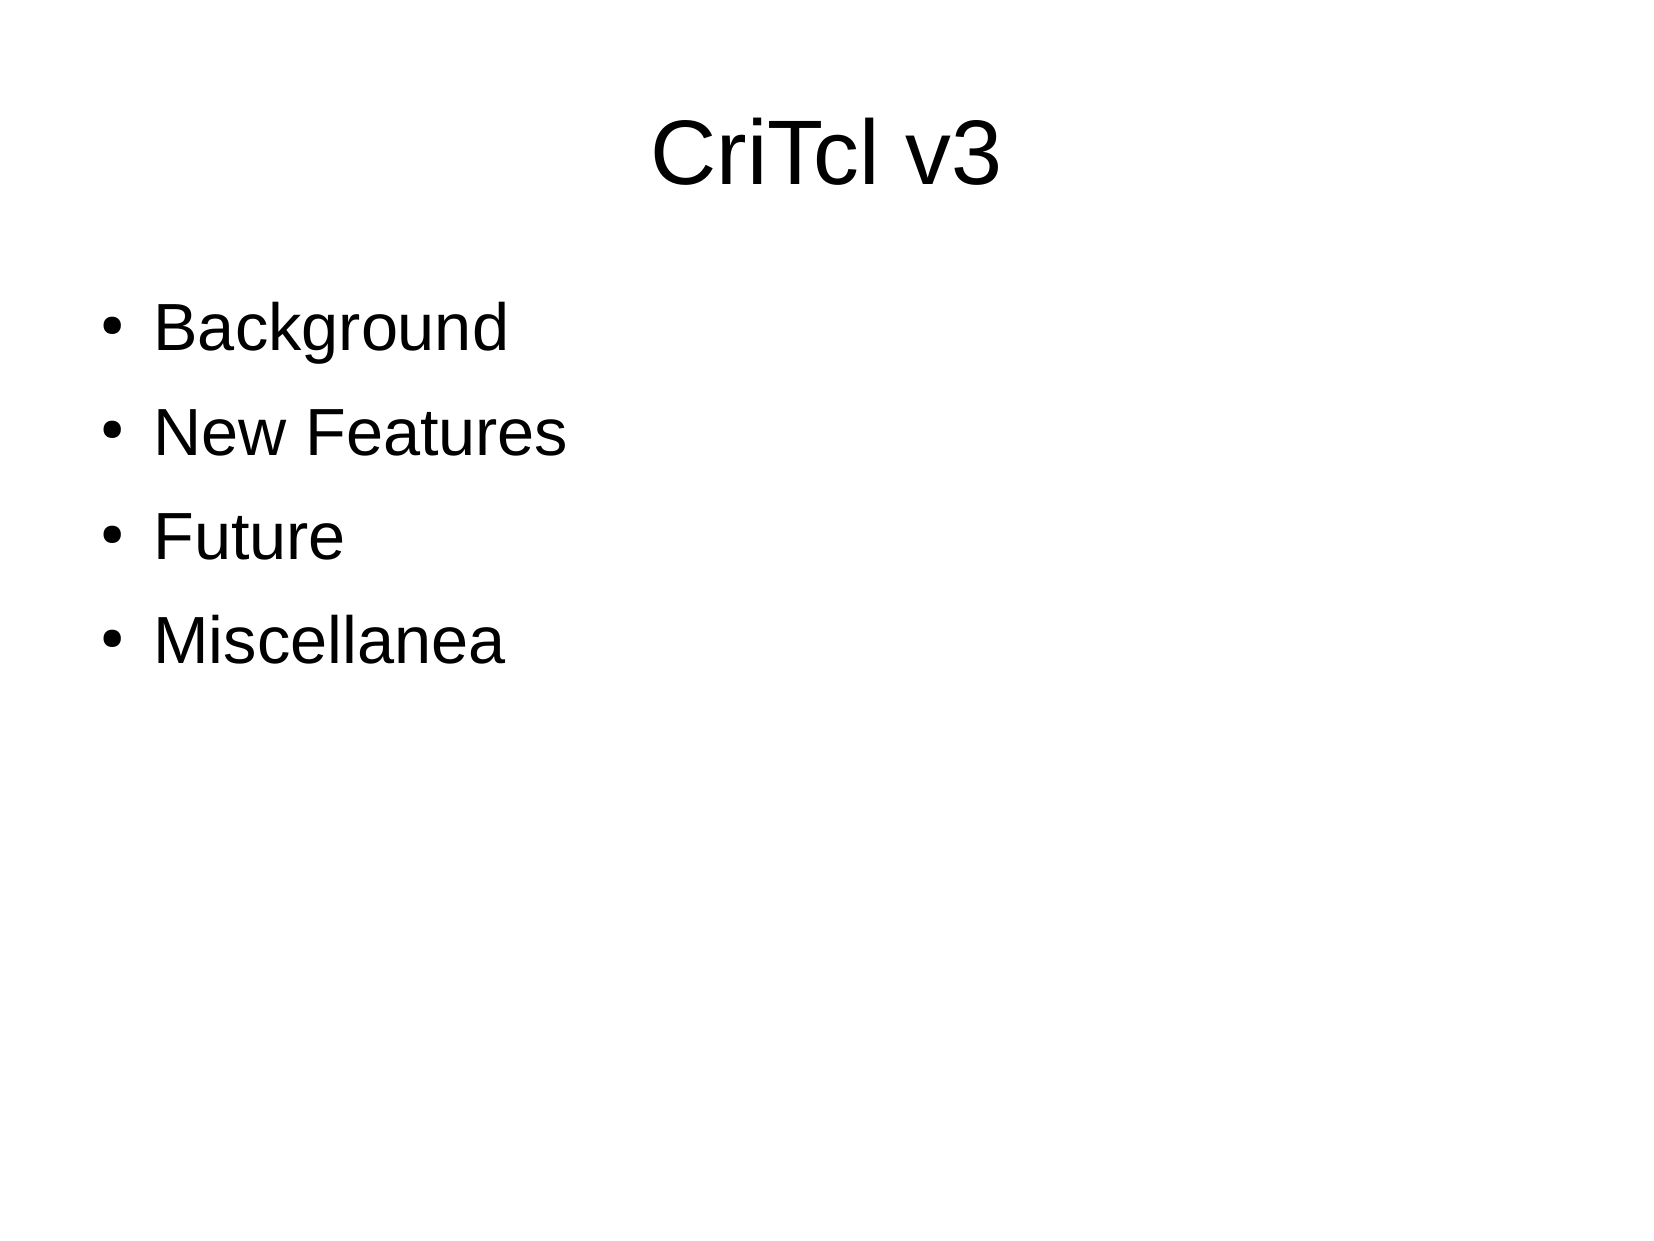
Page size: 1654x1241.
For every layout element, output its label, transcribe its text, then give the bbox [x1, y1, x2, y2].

list Background New Features Future Miscellanea [82, 290, 1571, 1094]
title CriTcl v3 [82, 56, 1571, 250]
